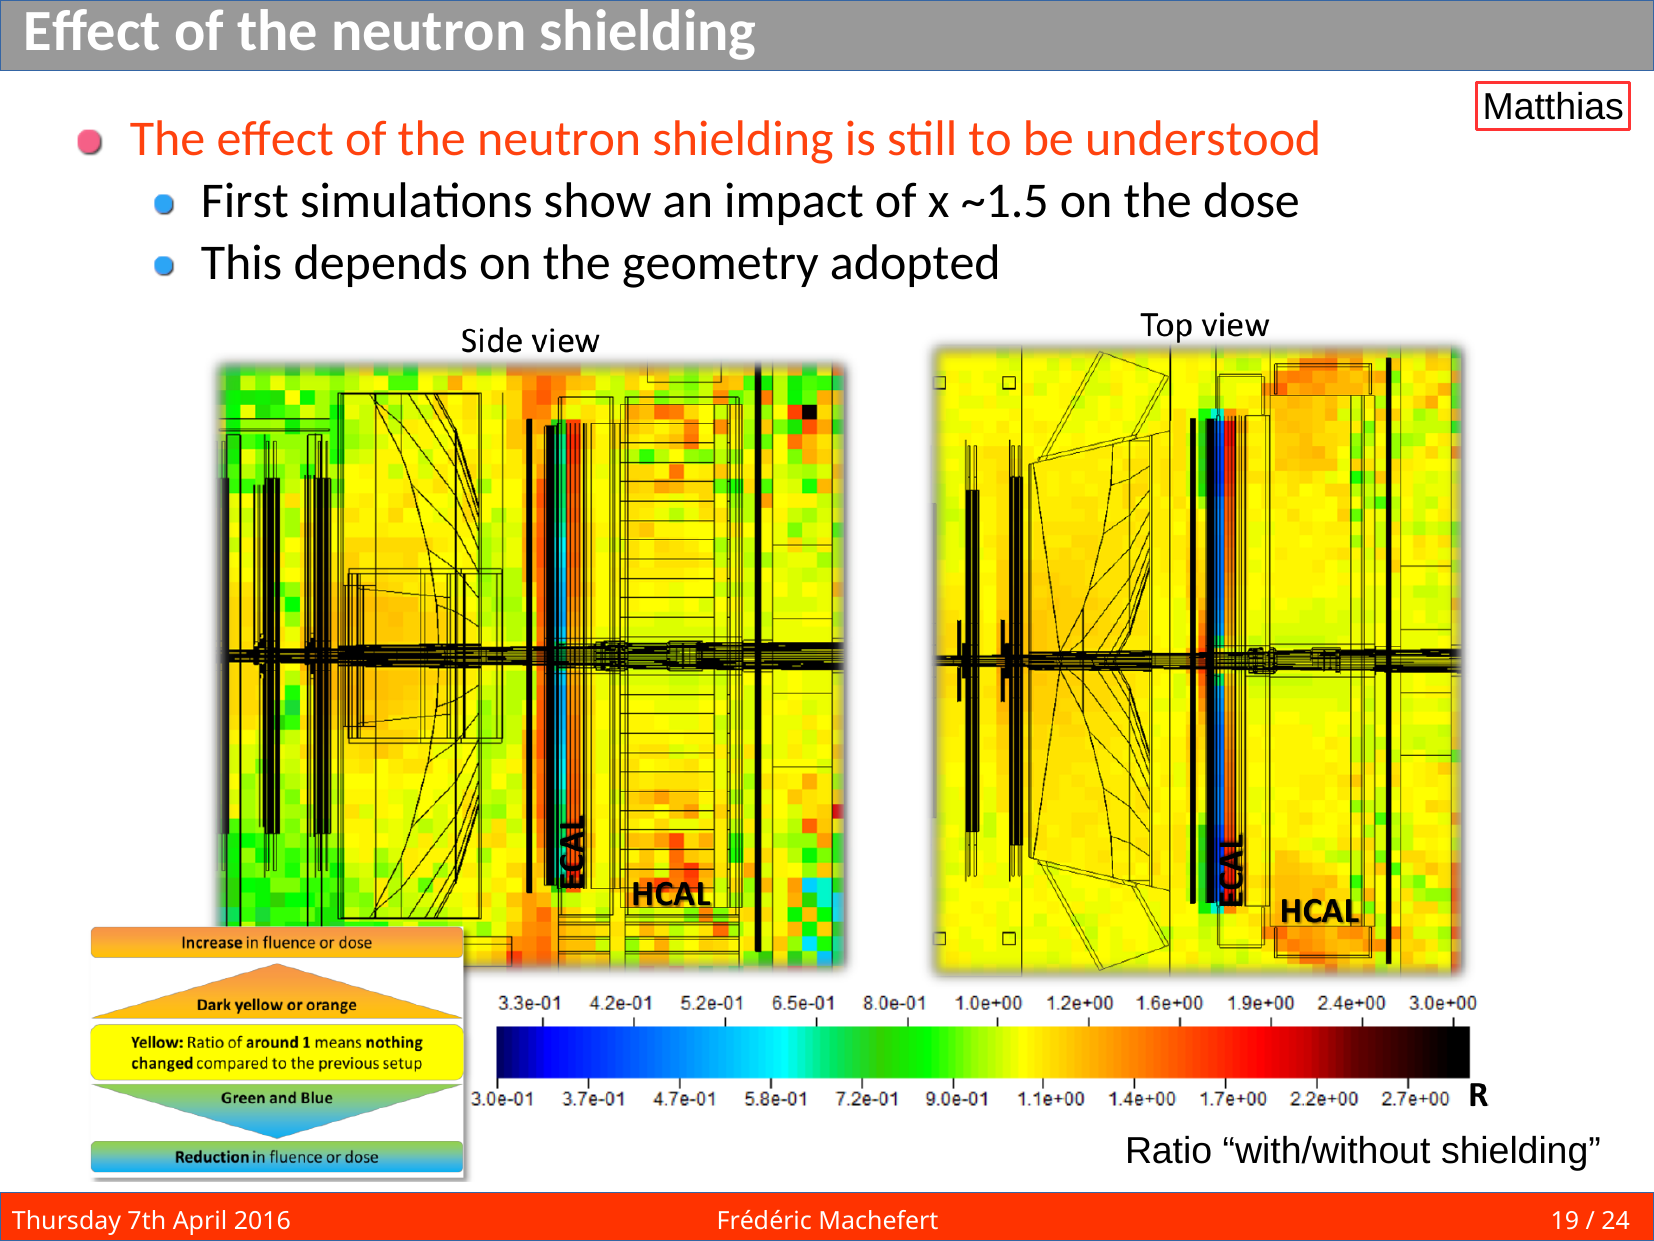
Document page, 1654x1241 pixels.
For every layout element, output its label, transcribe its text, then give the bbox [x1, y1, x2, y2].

text_box Ratio “with/without shielding” [1110, 1122, 1630, 1179]
picture [81, 307, 1489, 1182]
list The effect of the neutron shielding is still to be understood First simulations show an impact of x ~1.5 on the dose This depends on the geometry adopted [59, 118, 1595, 292]
text_box Matthias [1476, 82, 1630, 130]
title Effect of the neutron shielding [23, 0, 1630, 71]
